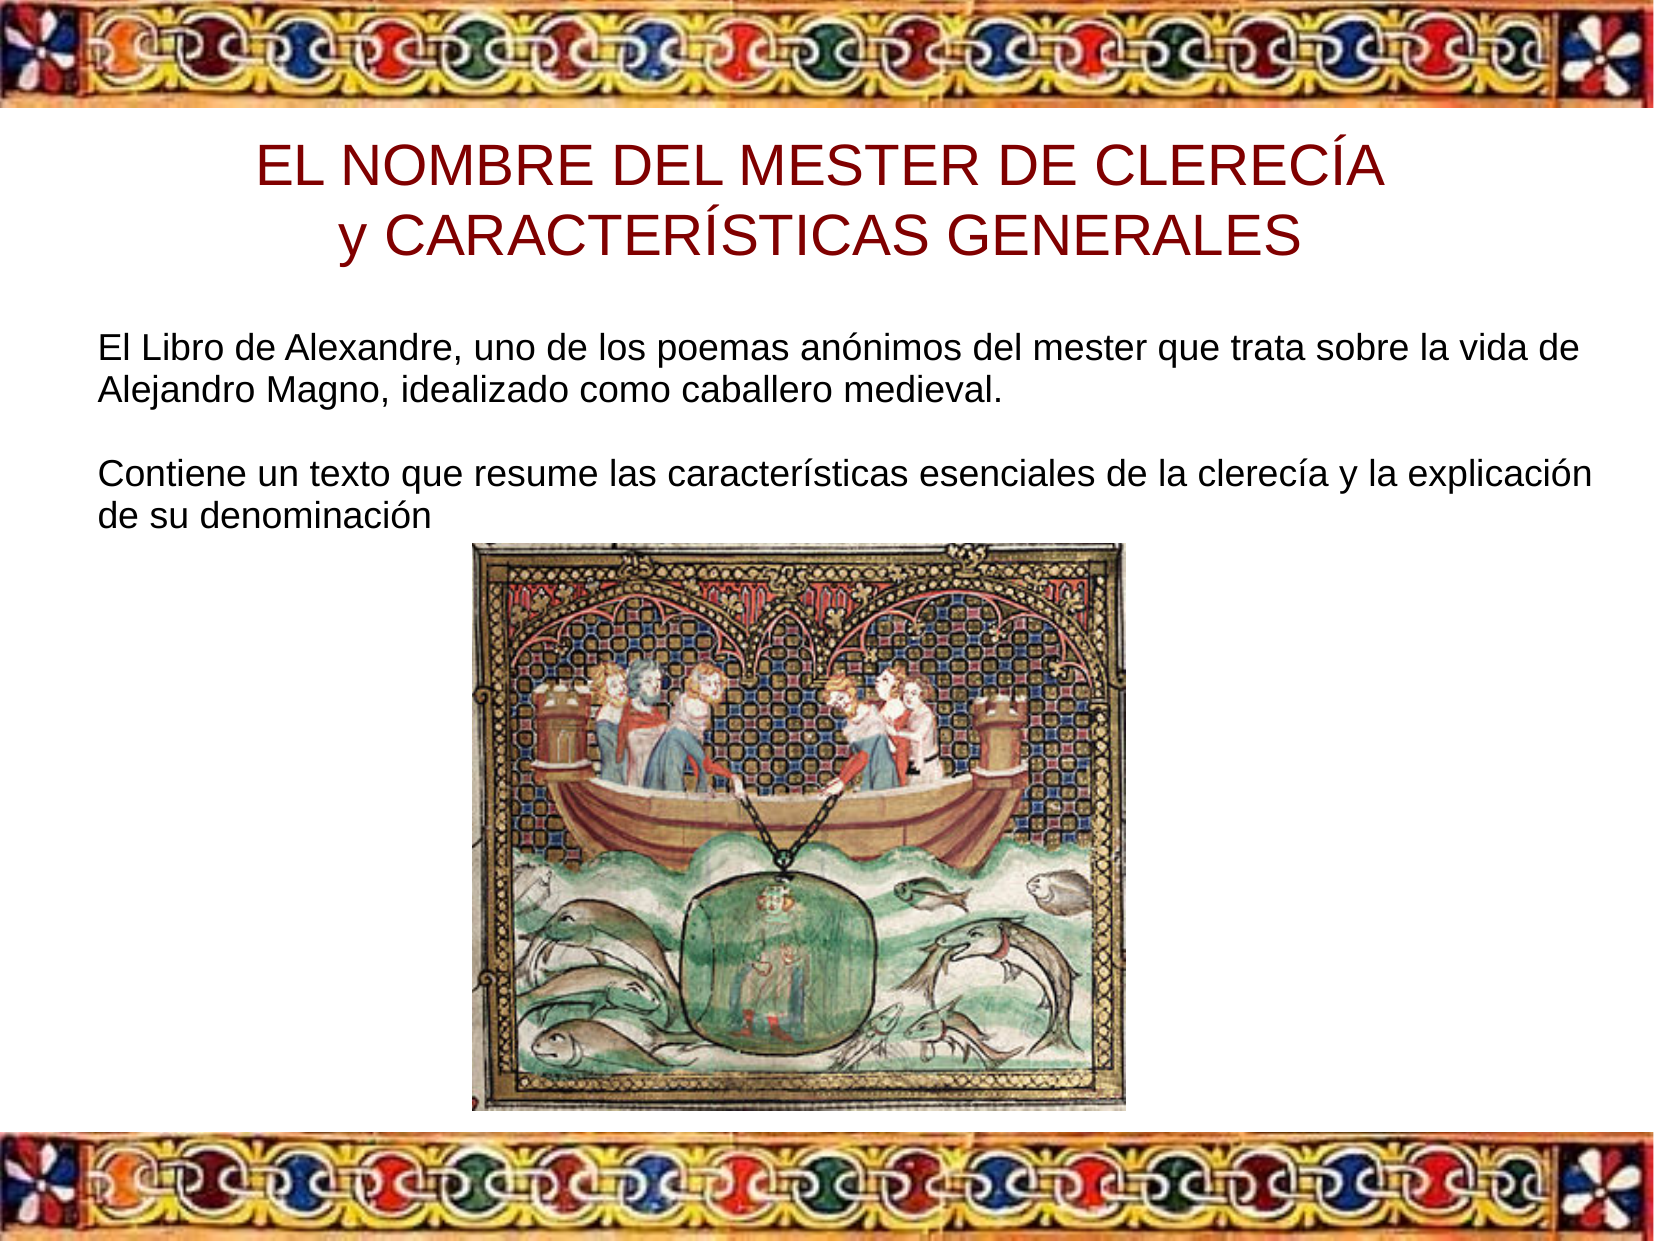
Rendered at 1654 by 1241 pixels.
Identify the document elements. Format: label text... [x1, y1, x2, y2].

picture [0, 0, 1654, 108]
title EL NOMBRE DEL MESTER DE CLERECÍA y CARACTERÍSTICAS GENERALES [84, 125, 1556, 269]
text_box El Libro de Alexandre, uno de los poemas anónimos del mester que trata sobre la vida de Alejandro Magno, idealizado como caballero medieval. Contiene un texto que resume las características esenciales de la clerecía y la explicación de su denominación [82, 318, 1630, 544]
picture [0, 1132, 1654, 1241]
picture [472, 543, 1126, 1111]
